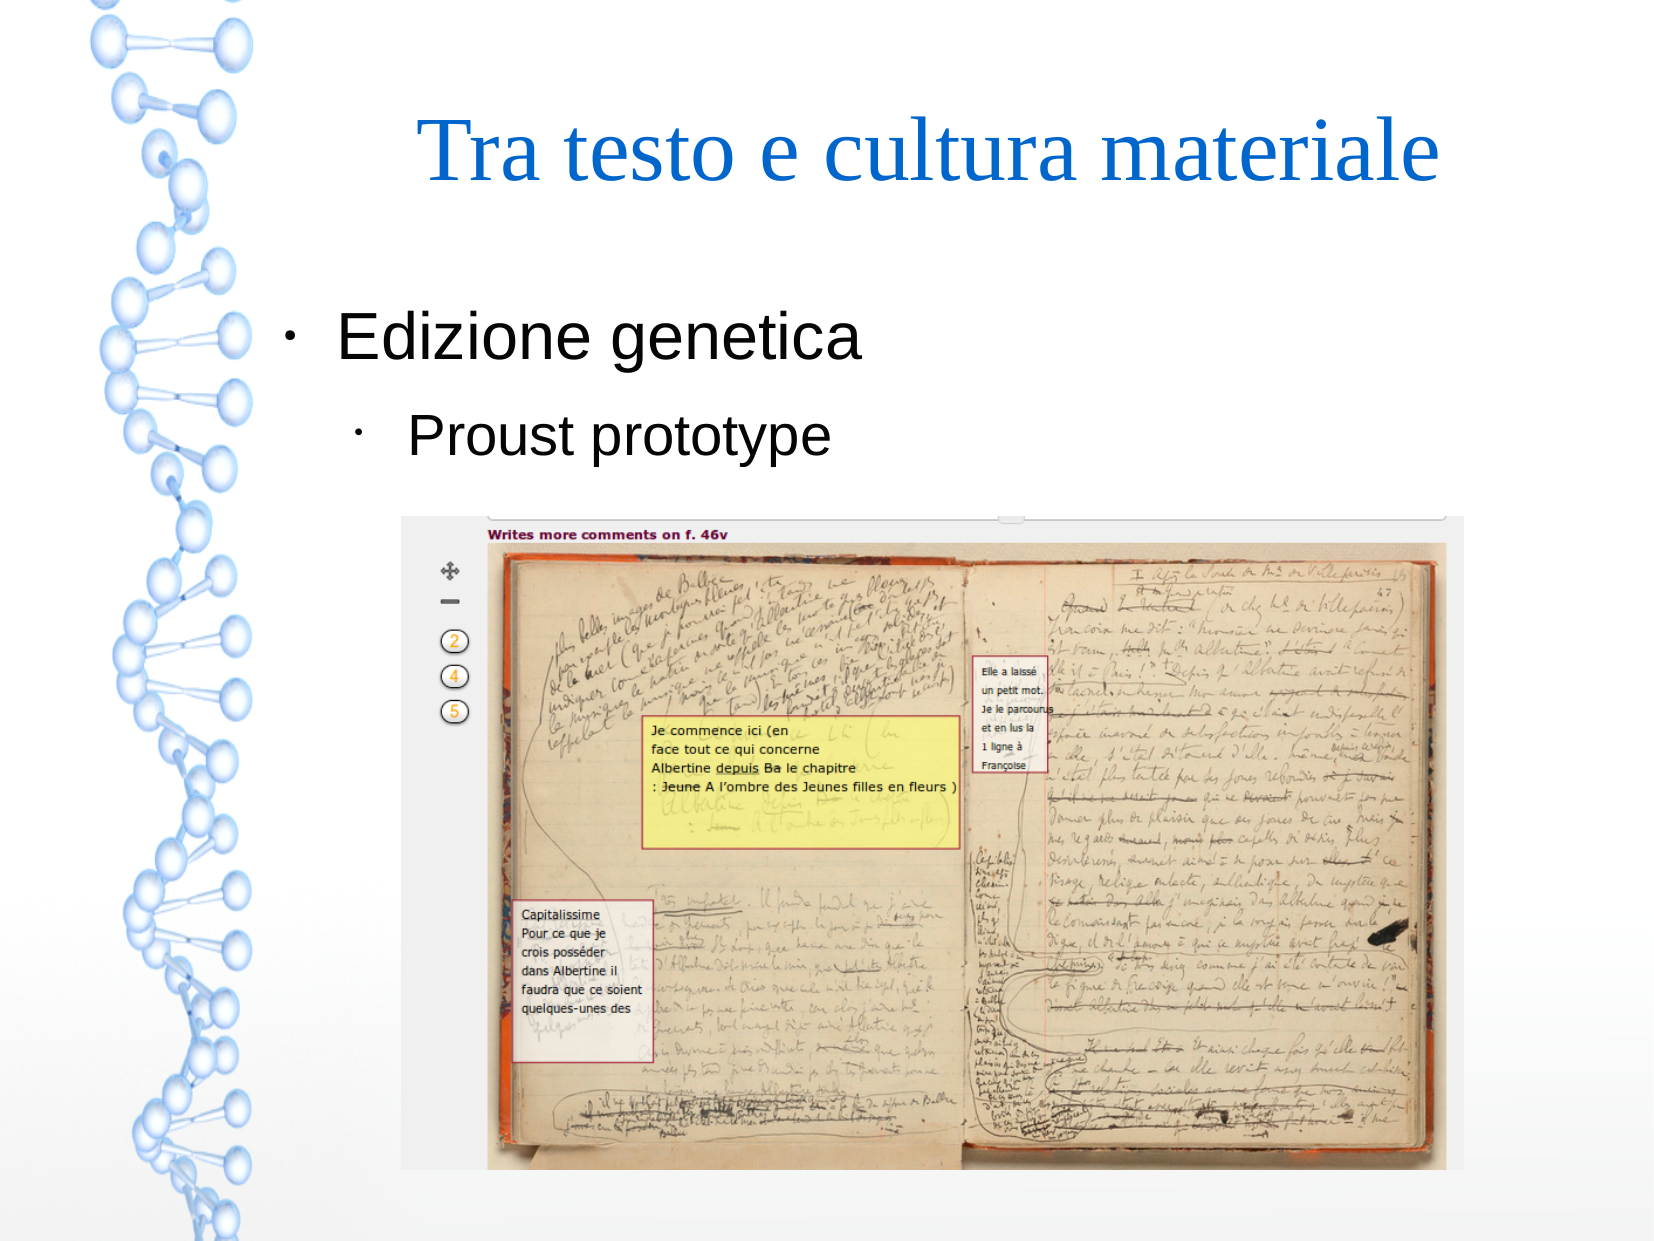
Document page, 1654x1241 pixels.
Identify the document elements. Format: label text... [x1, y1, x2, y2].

picture [0, 0, 1654, 1241]
title Tra testo e cultura materiale [265, 47, 1595, 253]
list Edizione genetica Proust prototype [265, 299, 915, 1019]
